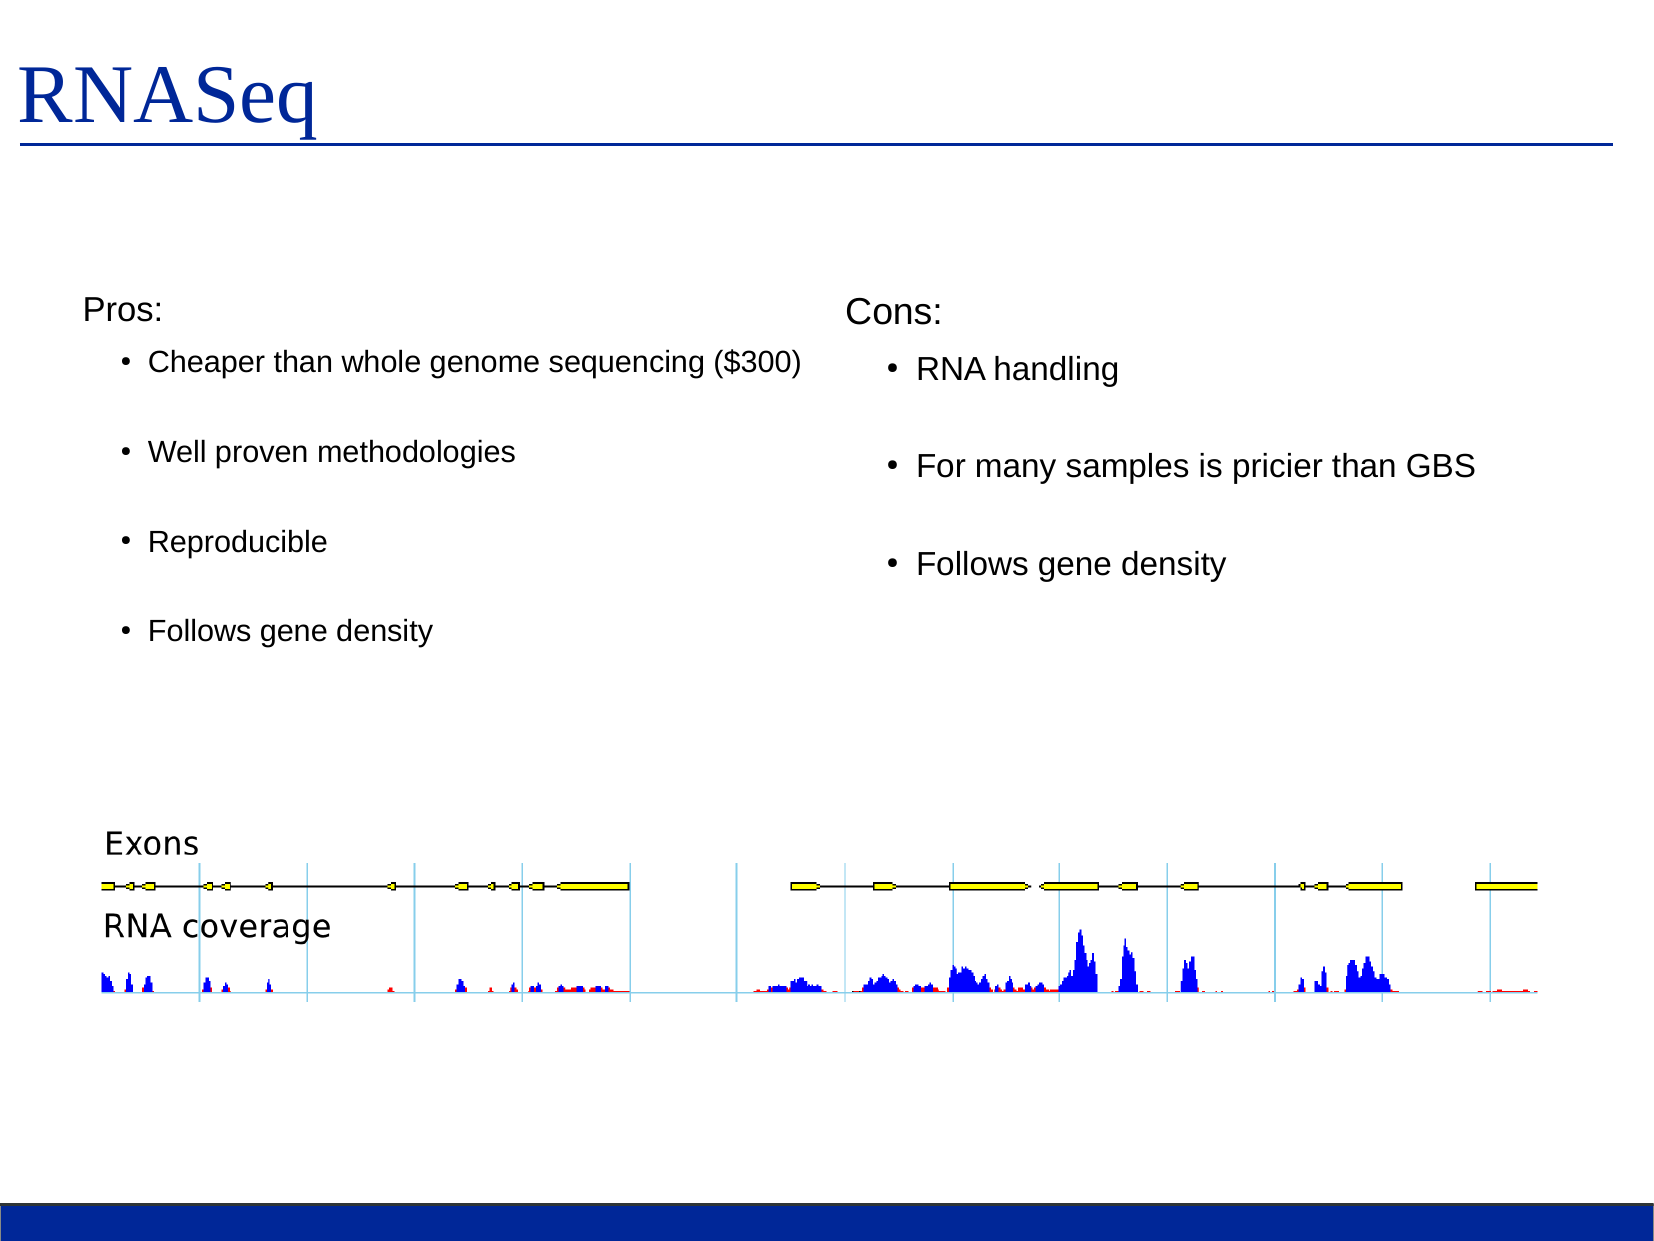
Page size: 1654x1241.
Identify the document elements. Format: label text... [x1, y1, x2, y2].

list Pros: Cheaper than whole genome sequencing ($300) Well proven methodologies Reproducible Follows gene density [82, 290, 809, 681]
picture [82, 717, 1571, 1109]
list Cons: RNA handling For many samples is pricier than GBS Follows gene density [845, 290, 1572, 681]
title RNASeq [17, 0, 1589, 198]
